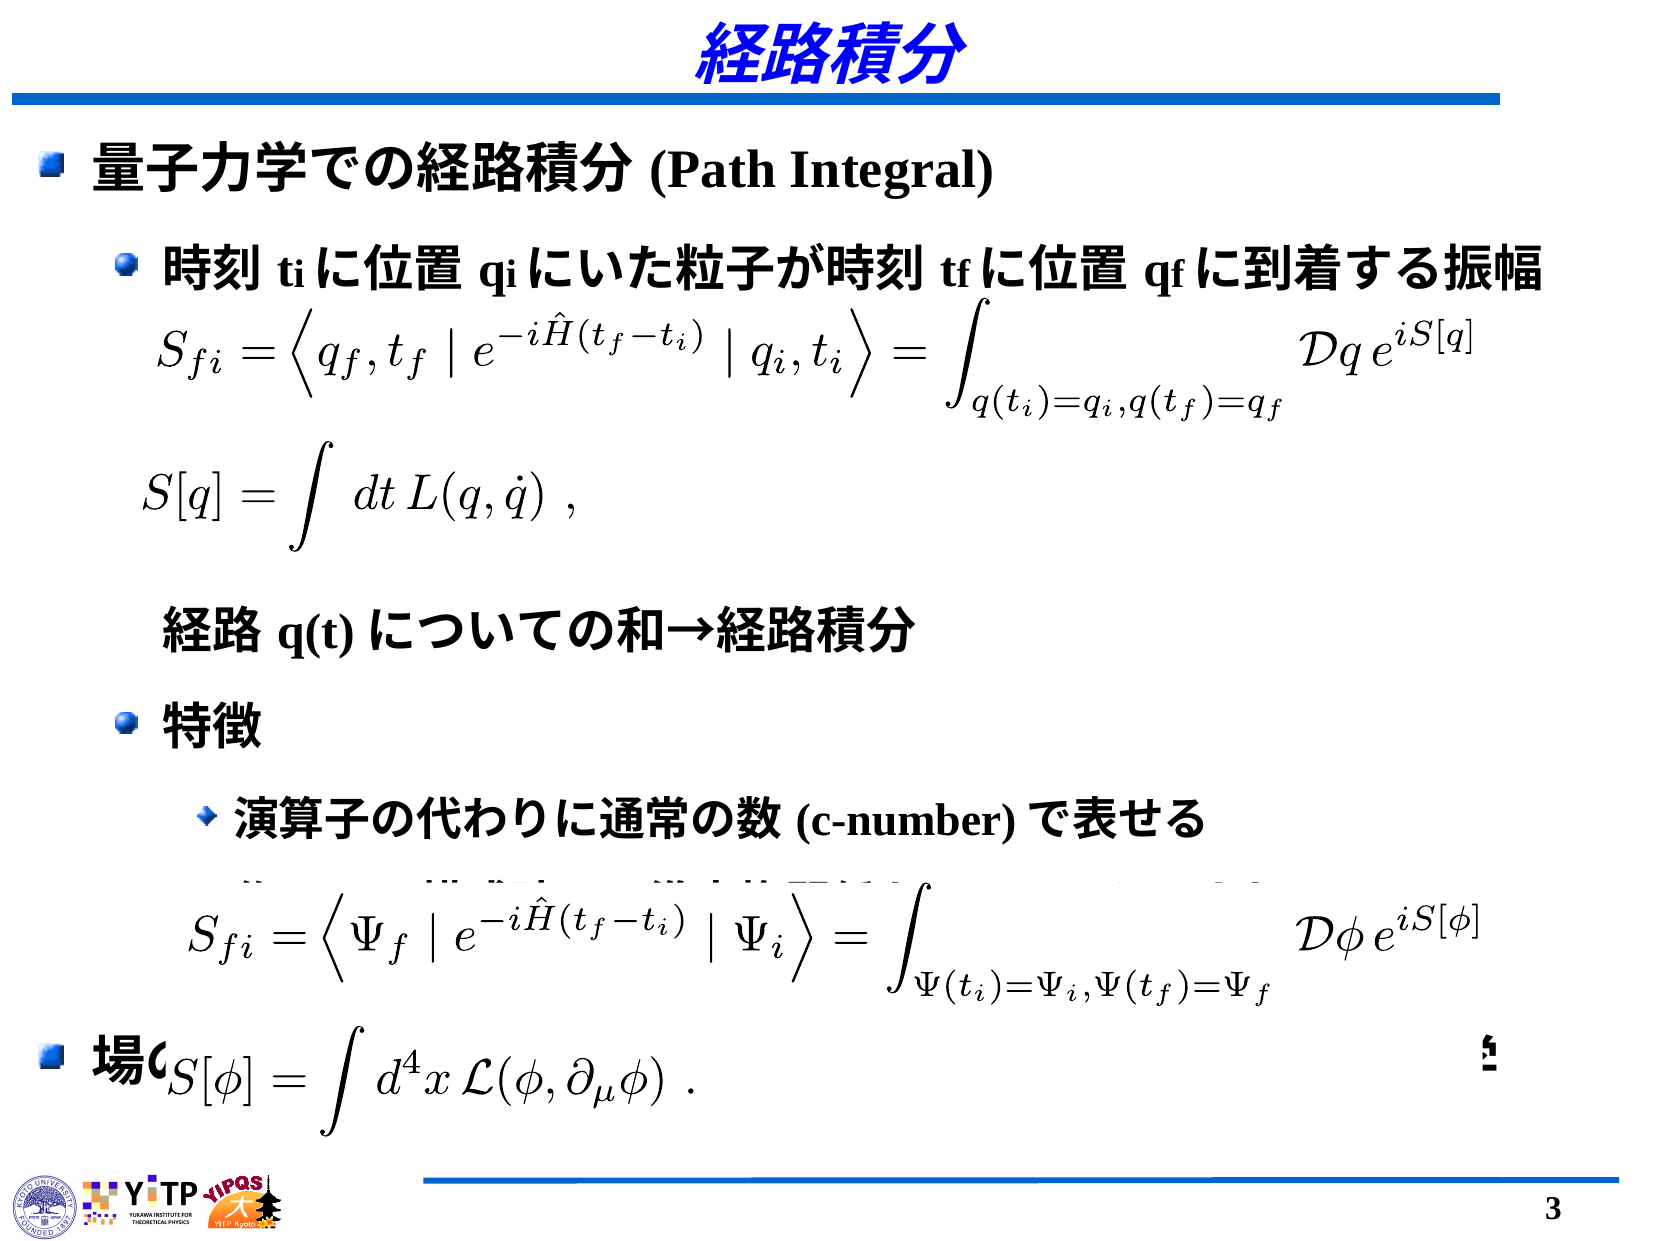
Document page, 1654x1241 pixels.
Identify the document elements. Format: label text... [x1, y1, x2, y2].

picture [11, 1170, 281, 1241]
text_box [165, 882, 1483, 1137]
list 量子力学での経路積分(Path Integral) 時刻tiに位置qiにいた粒子が時刻tfに位置qfに到着する振幅 経路q(t)についての和→経路積分 特徴 演算子の代わりに通常の数(c-number)で表せる 作用Sの構成時に正準交換関係を用いることにより 「量子論」の性質を取り込む 場の理論=各点での場の振幅φ(x,t)を座標とする量子力学 [20, 124, 1621, 1137]
text_box [140, 297, 1477, 552]
title 経路積分 [0, 0, 1654, 99]
